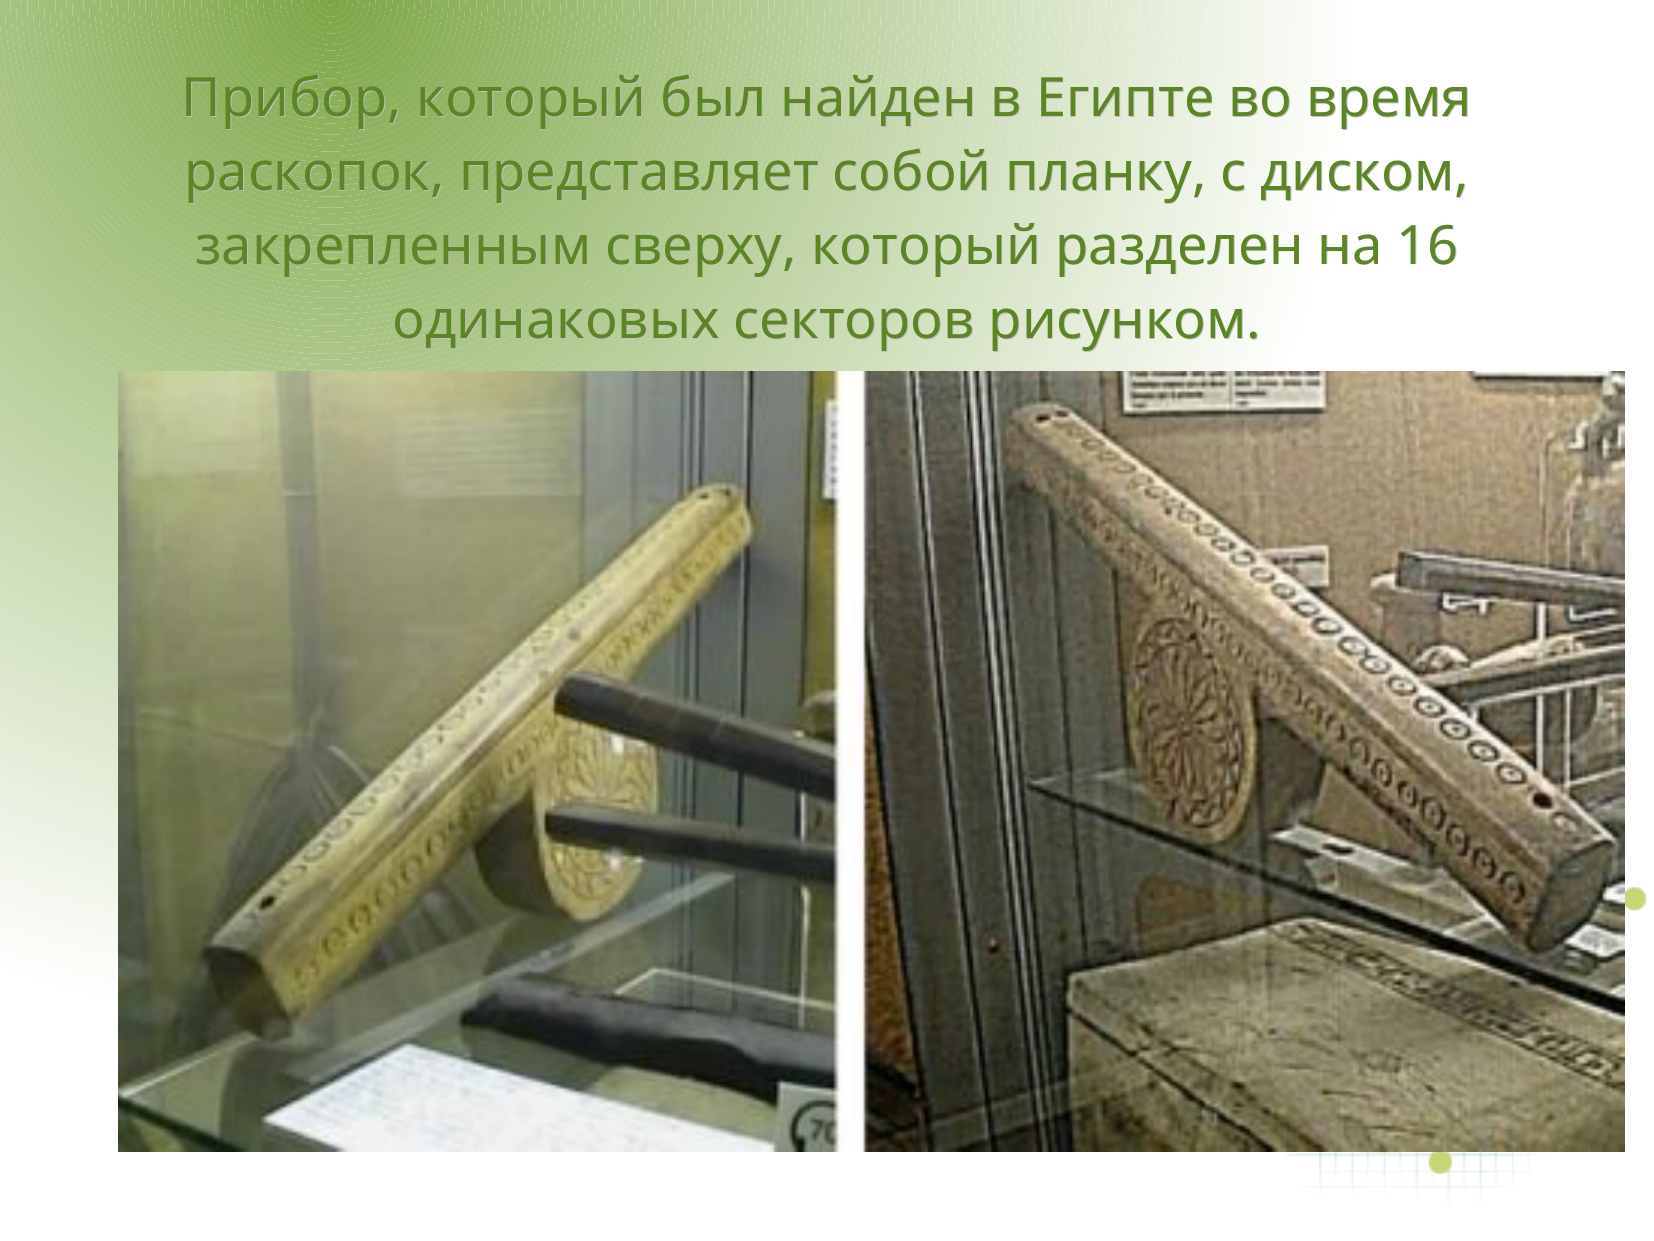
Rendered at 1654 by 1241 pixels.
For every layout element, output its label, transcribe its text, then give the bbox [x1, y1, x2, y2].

title Прибор, который был найден в Египте во время раскопок, представляет собой планку, с диском, закрепленным сверху, который разделен на 16 одинаковых секторов рисунком. [121, 75, 1534, 338]
picture [118, 371, 1654, 1211]
